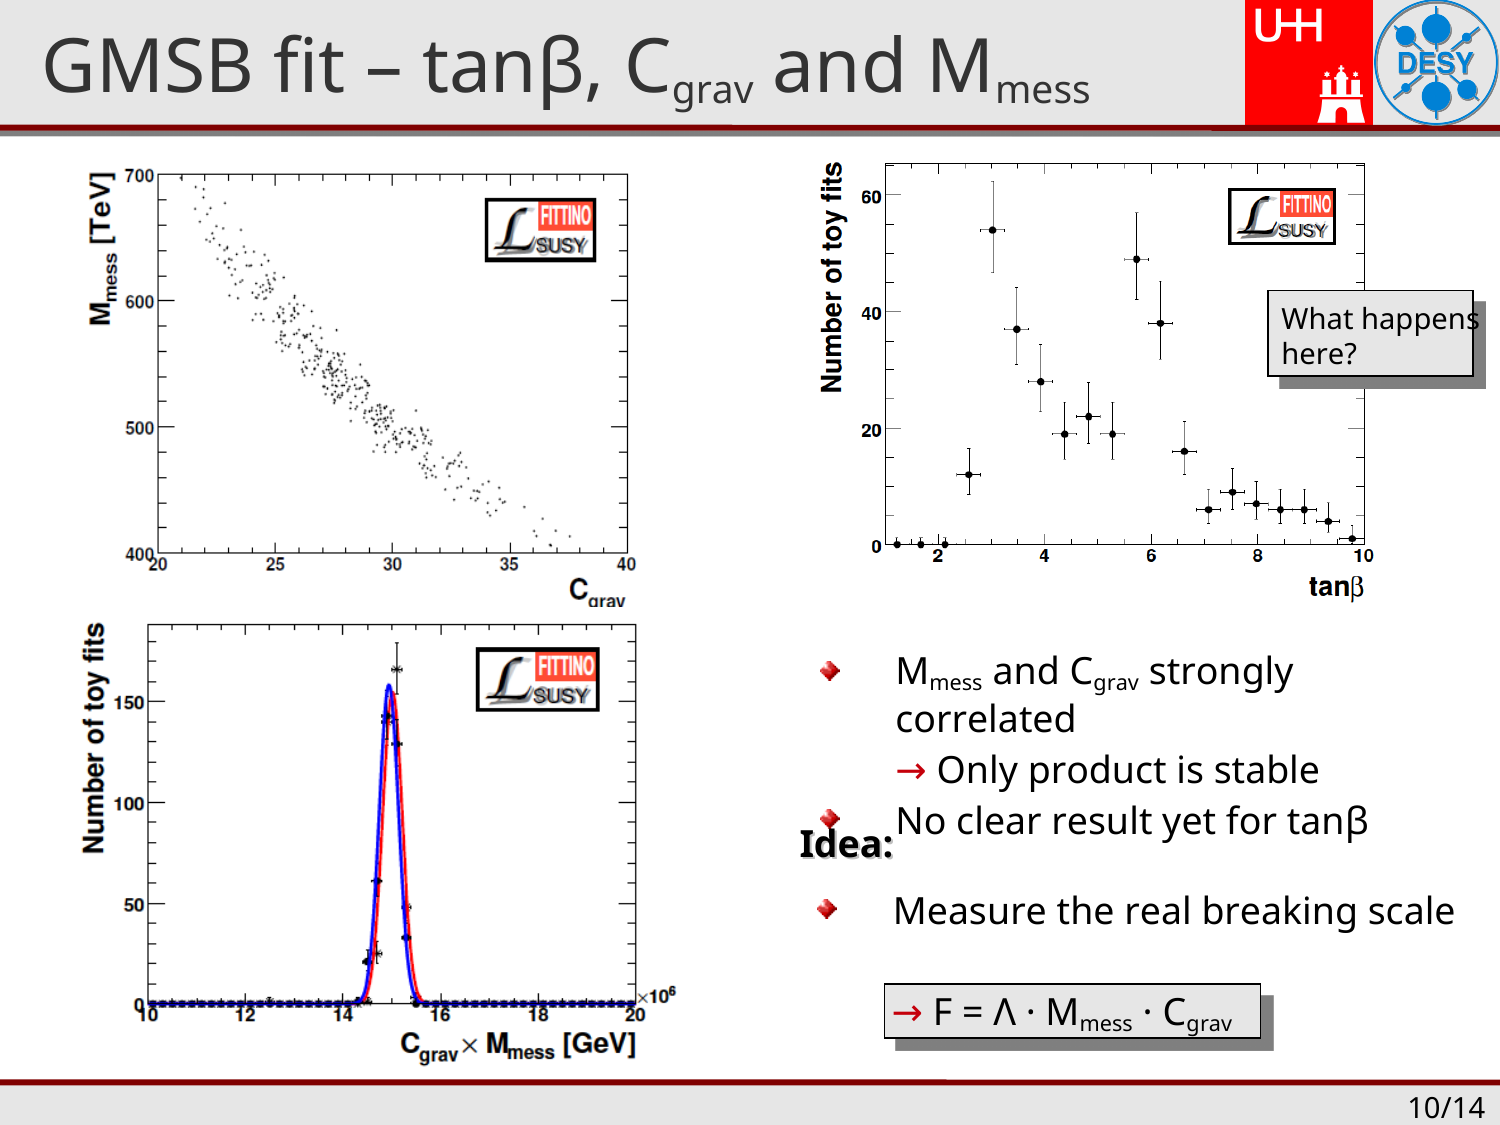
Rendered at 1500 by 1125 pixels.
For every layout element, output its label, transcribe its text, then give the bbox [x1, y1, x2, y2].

text_box What happens here? [1266, 292, 1500, 378]
text_box Mmess and Cgrav strongly correlated → Only product is stable No clear result yet for tanβ [805, 639, 1468, 901]
picture [820, 661, 840, 681]
picture [78, 158, 687, 1075]
picture [816, 156, 1381, 611]
title GMSB fit – tanβ, Cgrav and Mmess [26, 0, 1241, 127]
picture [817, 901, 837, 919]
picture [1374, 0, 1498, 125]
text_box Idea: [784, 815, 1426, 874]
text_box Measure the real breaking scale → F = Λ · Mmess · Cgrav [803, 878, 1481, 1095]
picture [1245, 0, 1373, 124]
picture [820, 809, 840, 815]
